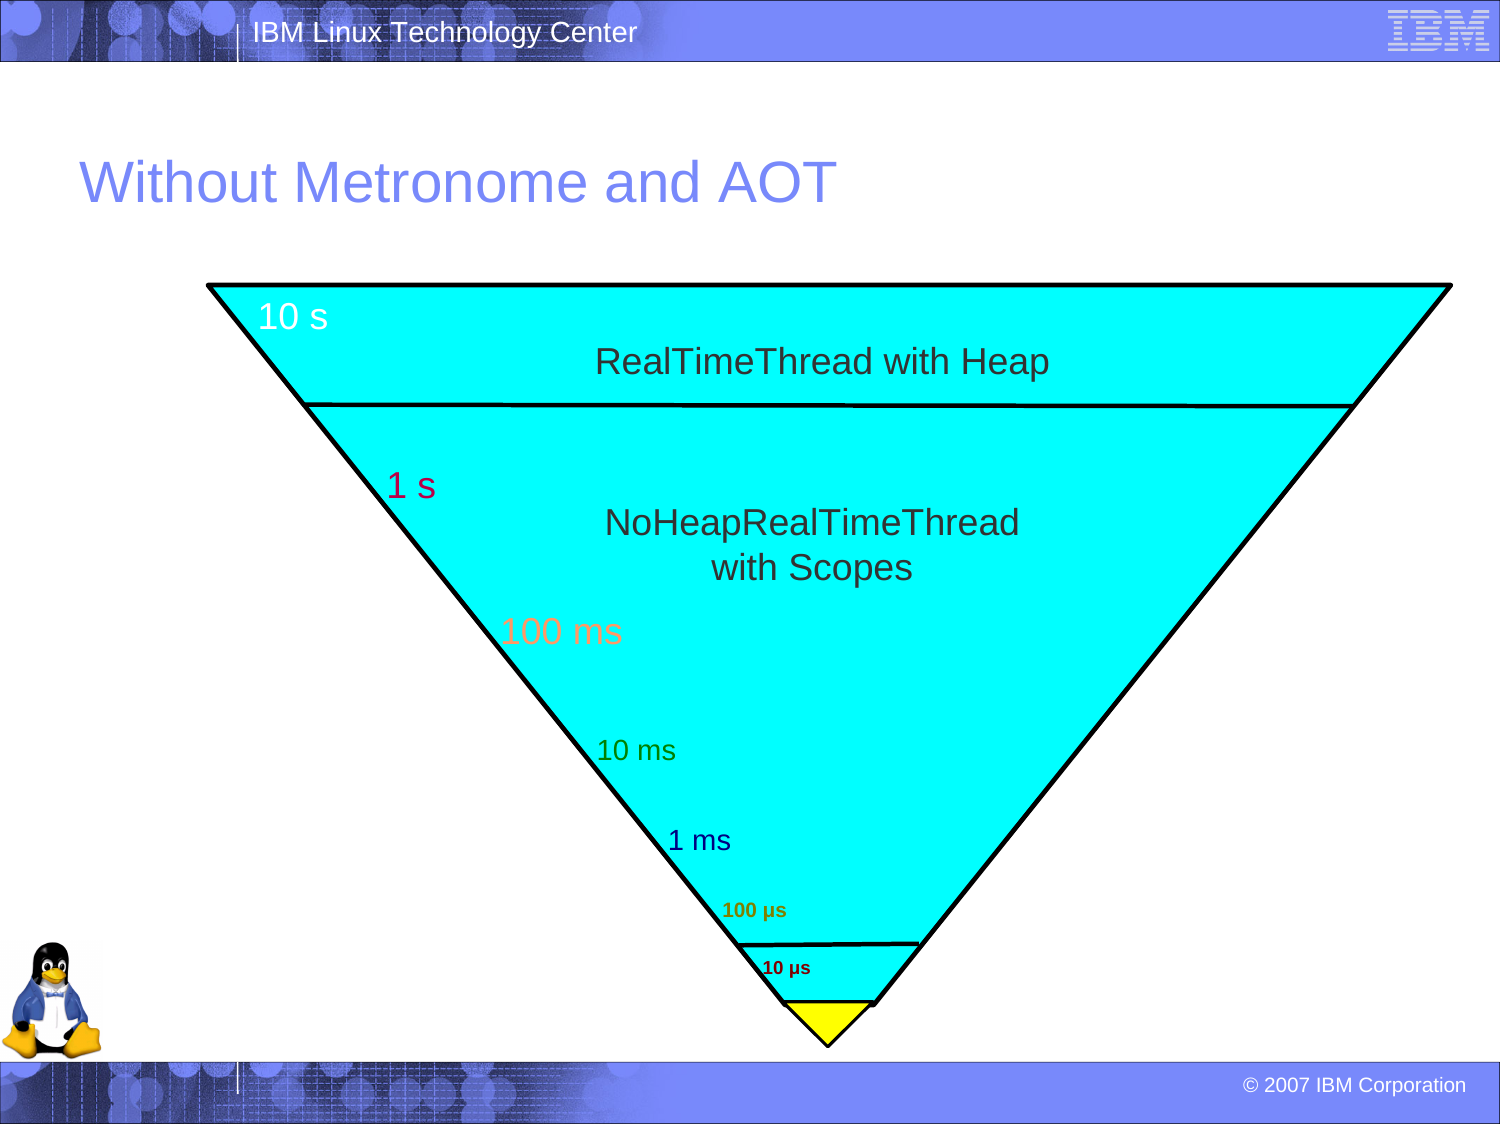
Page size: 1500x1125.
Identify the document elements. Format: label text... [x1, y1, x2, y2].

text_box RealTimeThread with Heap [594, 337, 1051, 380]
text_box [207, 285, 243, 329]
text_box 100 μs [707, 889, 857, 926]
text_box 10 μs [747, 948, 869, 983]
picture [1, 1063, 1499, 1123]
title Without Metronome and AOT [79, 142, 1379, 225]
text_box [305, 407, 1352, 1047]
text_box 1 s [371, 453, 490, 508]
text_box 10 ms [581, 723, 744, 769]
picture [1, 1, 1499, 61]
text_box 100 ms [485, 600, 694, 655]
text_box 1 ms [653, 813, 793, 859]
text_box [251, 285, 1451, 405]
picture [0, 940, 103, 1061]
text_box NoHeapRealTimeThread with Scopes [604, 499, 1021, 586]
text_box 10 s [243, 285, 382, 340]
